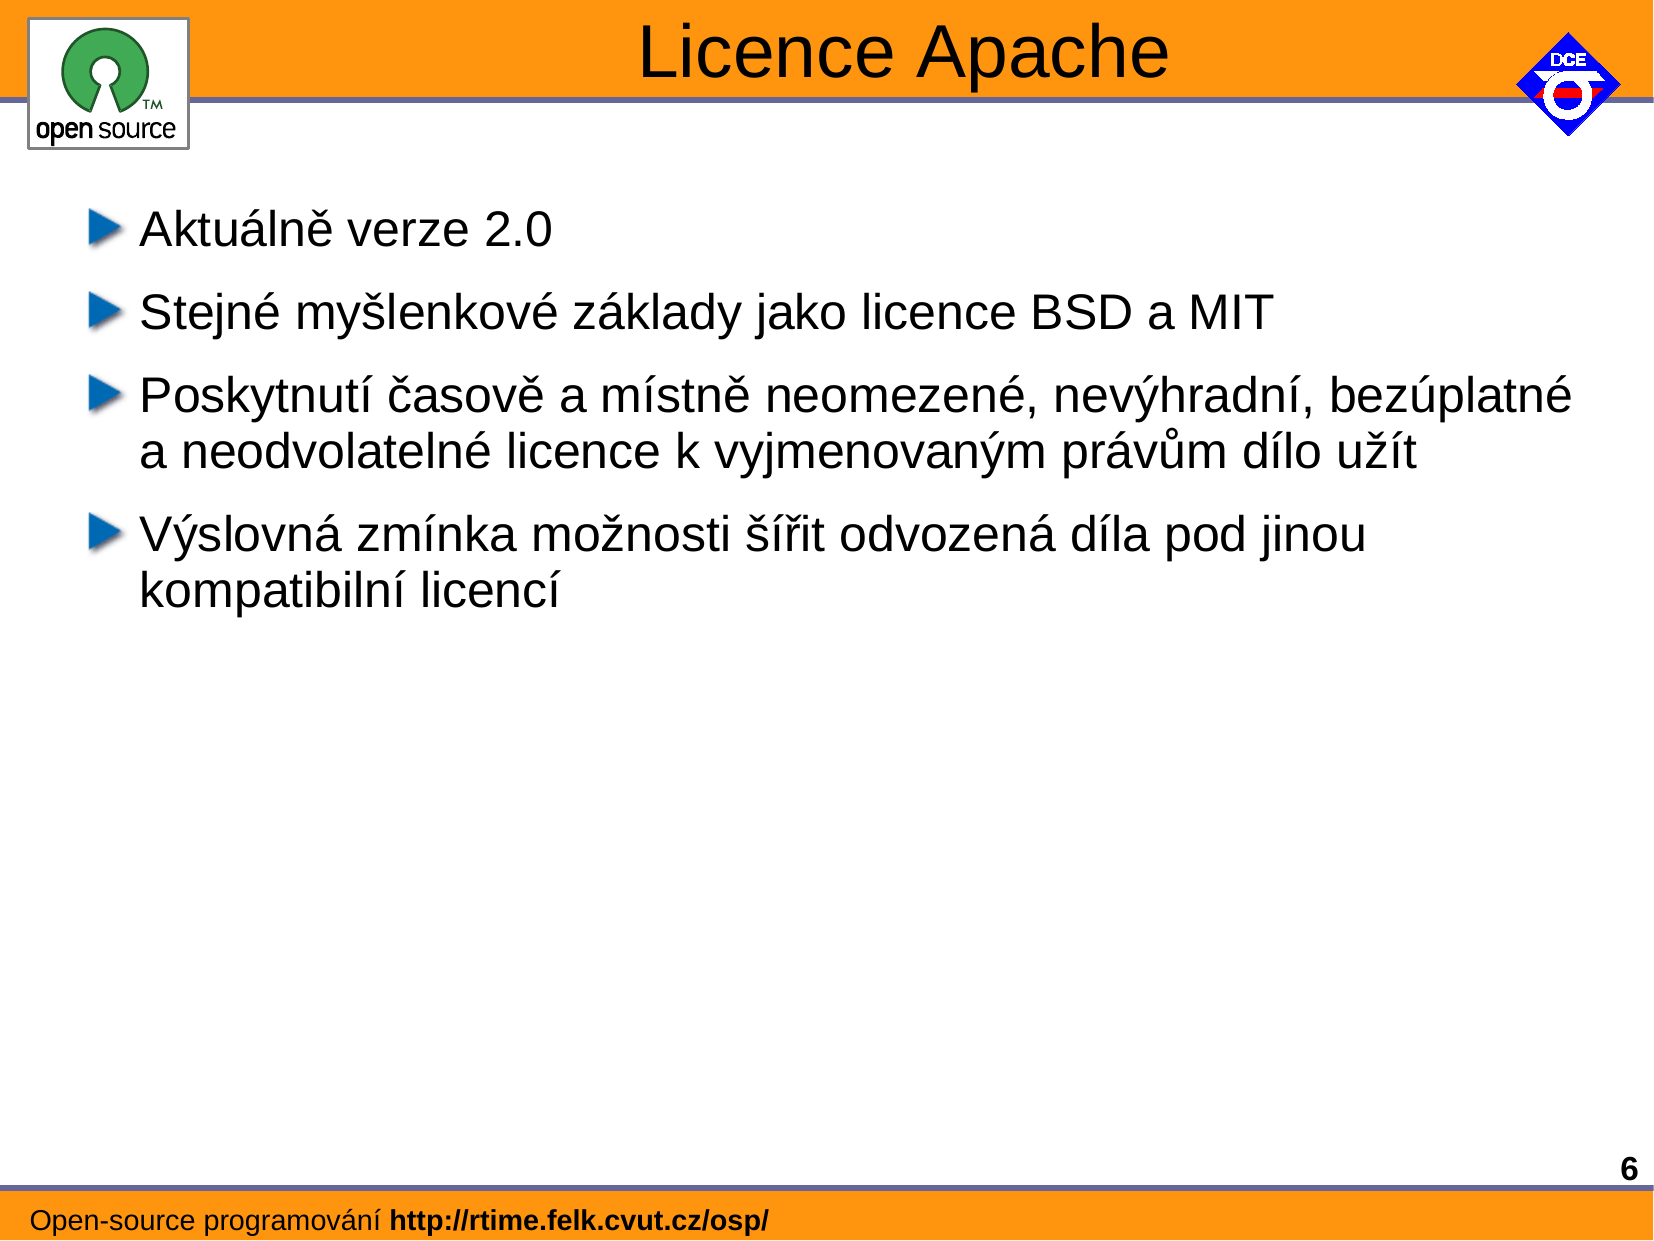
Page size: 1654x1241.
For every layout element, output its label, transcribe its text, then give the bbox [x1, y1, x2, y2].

title Licence Apache [178, 4, 1631, 98]
list Aktuálně verze 2.0 Stejné myšlenkové základy jako licence BSD a MIT Poskytnutí časově a místně neomezené, nevýhradní, bezúplatné a neodvolatelné licence k vyjmenovaným právům dílo užít Výslovná zmínka možnosti šířit odvozená díla pod jinou kompatibilní licencí [68, 201, 1592, 1106]
